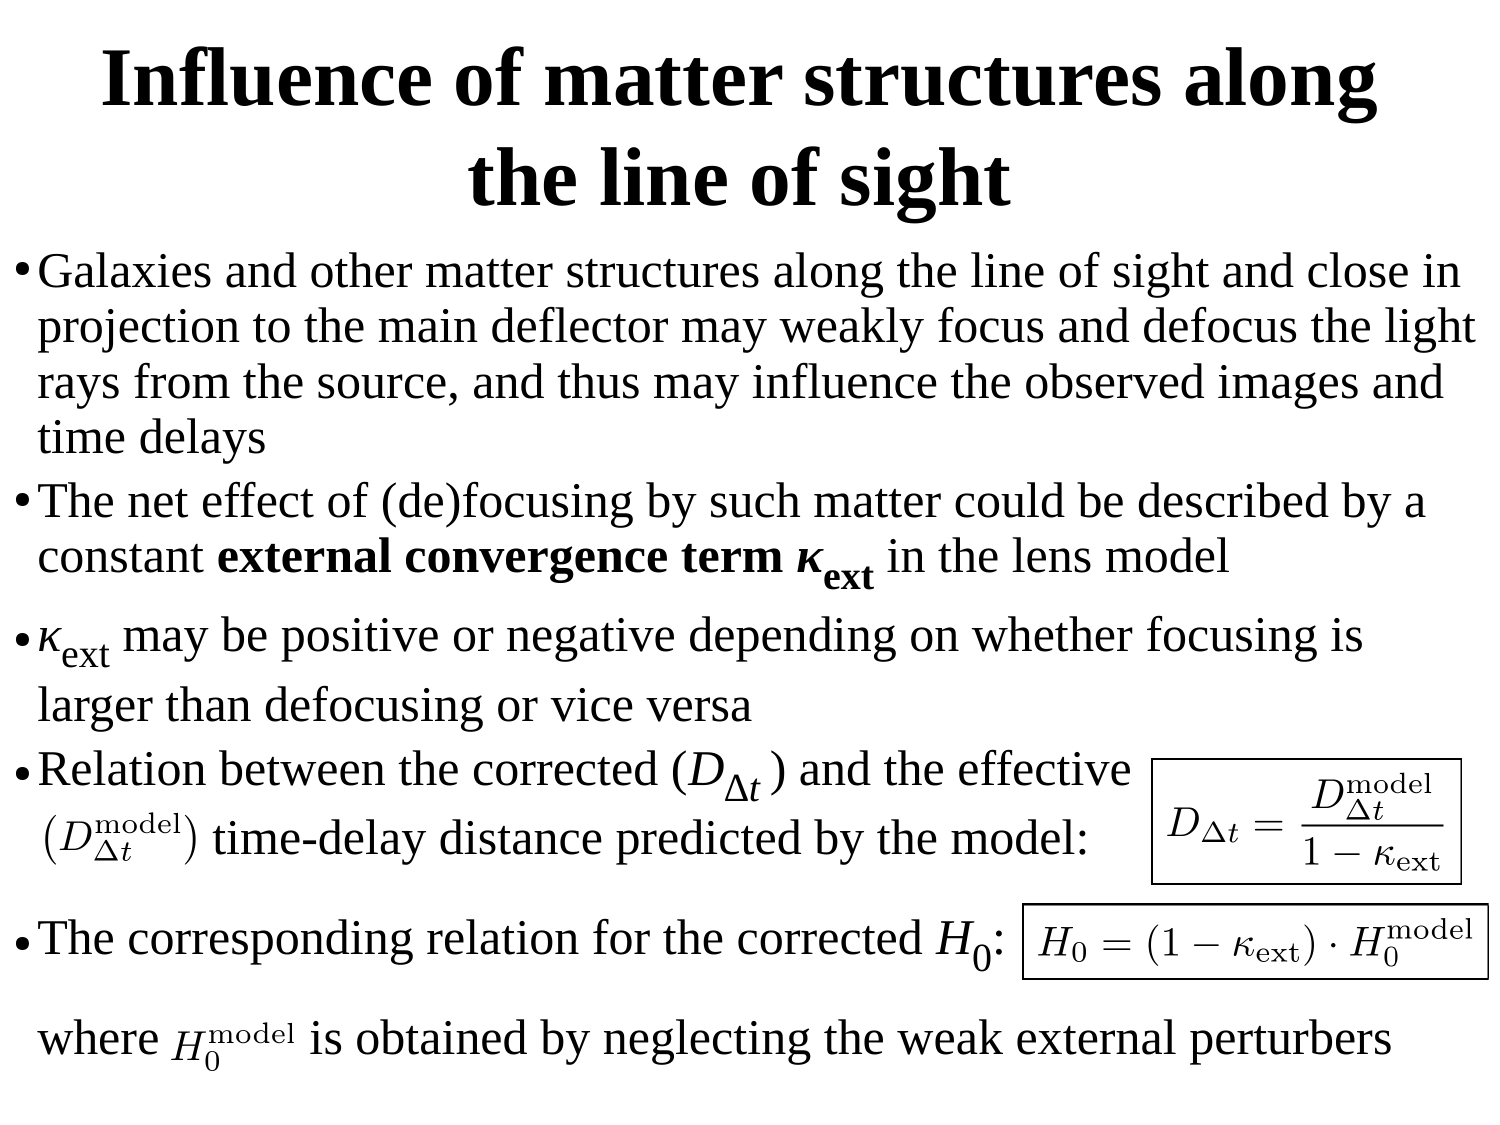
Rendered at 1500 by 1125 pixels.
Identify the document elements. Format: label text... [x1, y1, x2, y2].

picture [1022, 903, 1489, 980]
picture [1151, 758, 1462, 885]
picture [171, 1022, 294, 1071]
picture [45, 812, 196, 865]
title Influence of matter structures along the line of sight [79, 19, 1400, 225]
text_box Galaxies and other matter structures along the line of sight and close in projection to the main deflector may weakly focus and defocus the light rays from the source, and thus may influence the observed images and time delays The net effect of (de)focusing by such matter could be described by a constant external convergence term κext in the lens model κext may be positive or negative depending on whether focusing is larger than defocusing or vice versa Relation between the corrected (D∆t ) and the effective time-delay distance predicted by the model: The corresponding relation for the corrected H0: where is obtained by neglecting the weak external perturbers [13, 243, 1482, 1066]
